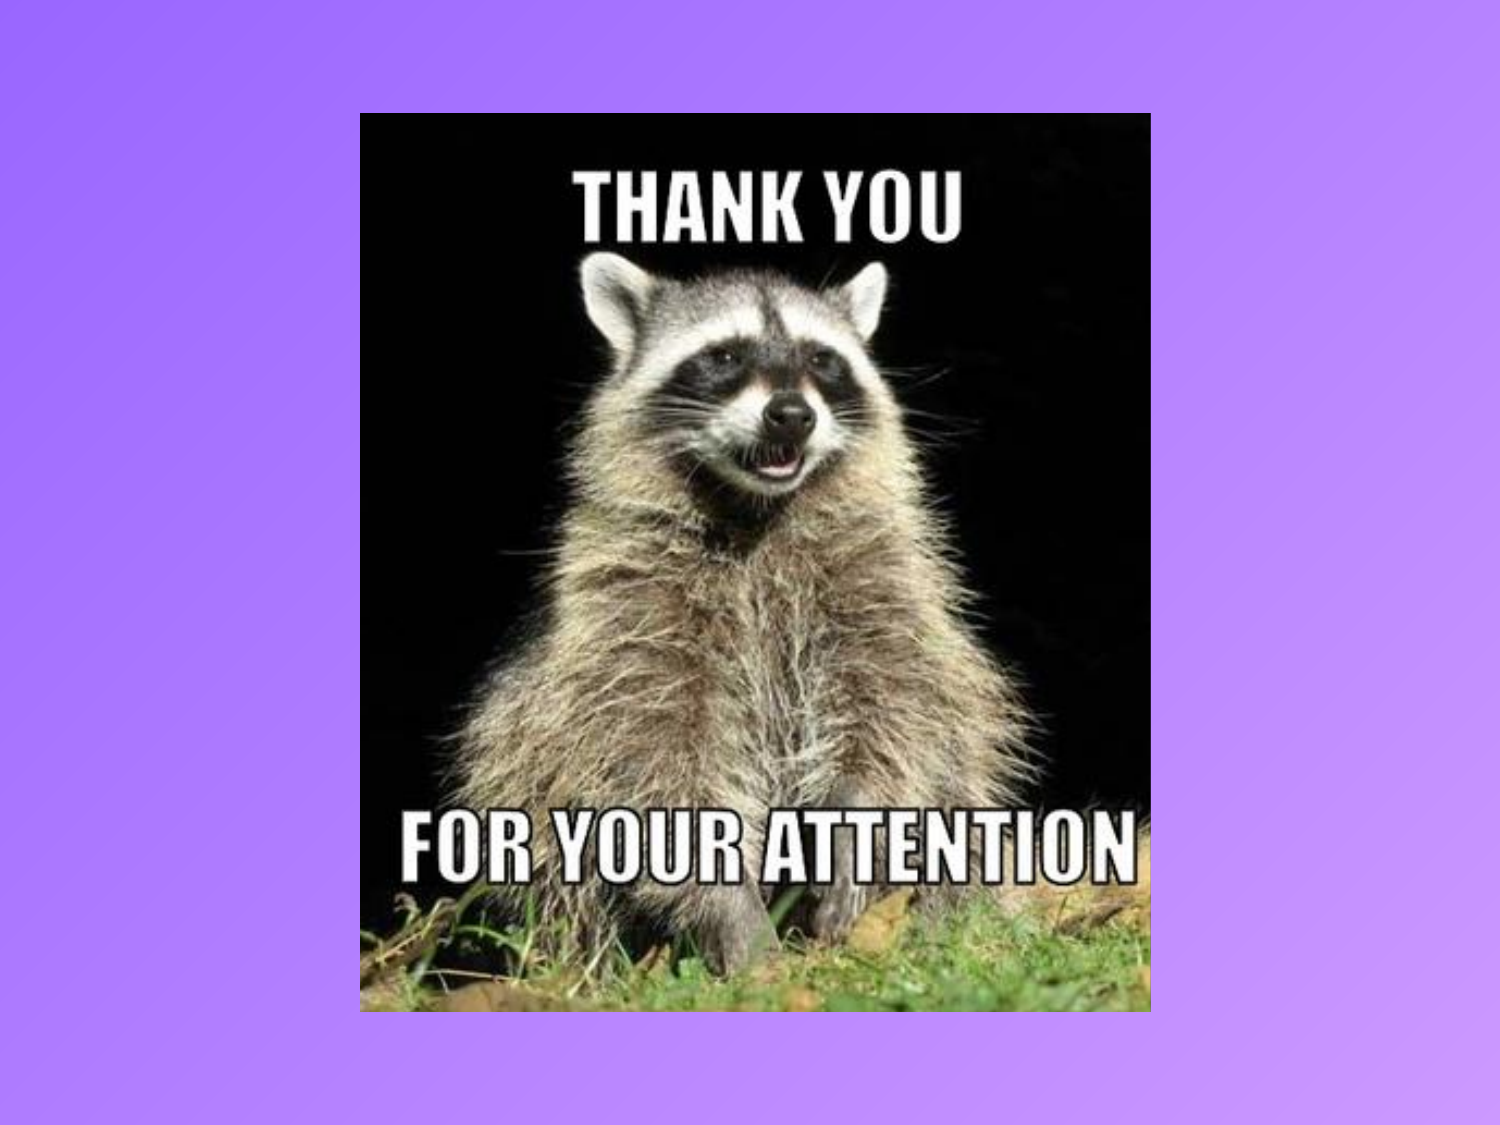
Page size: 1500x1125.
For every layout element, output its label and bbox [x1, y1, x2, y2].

picture [360, 113, 1151, 1012]
